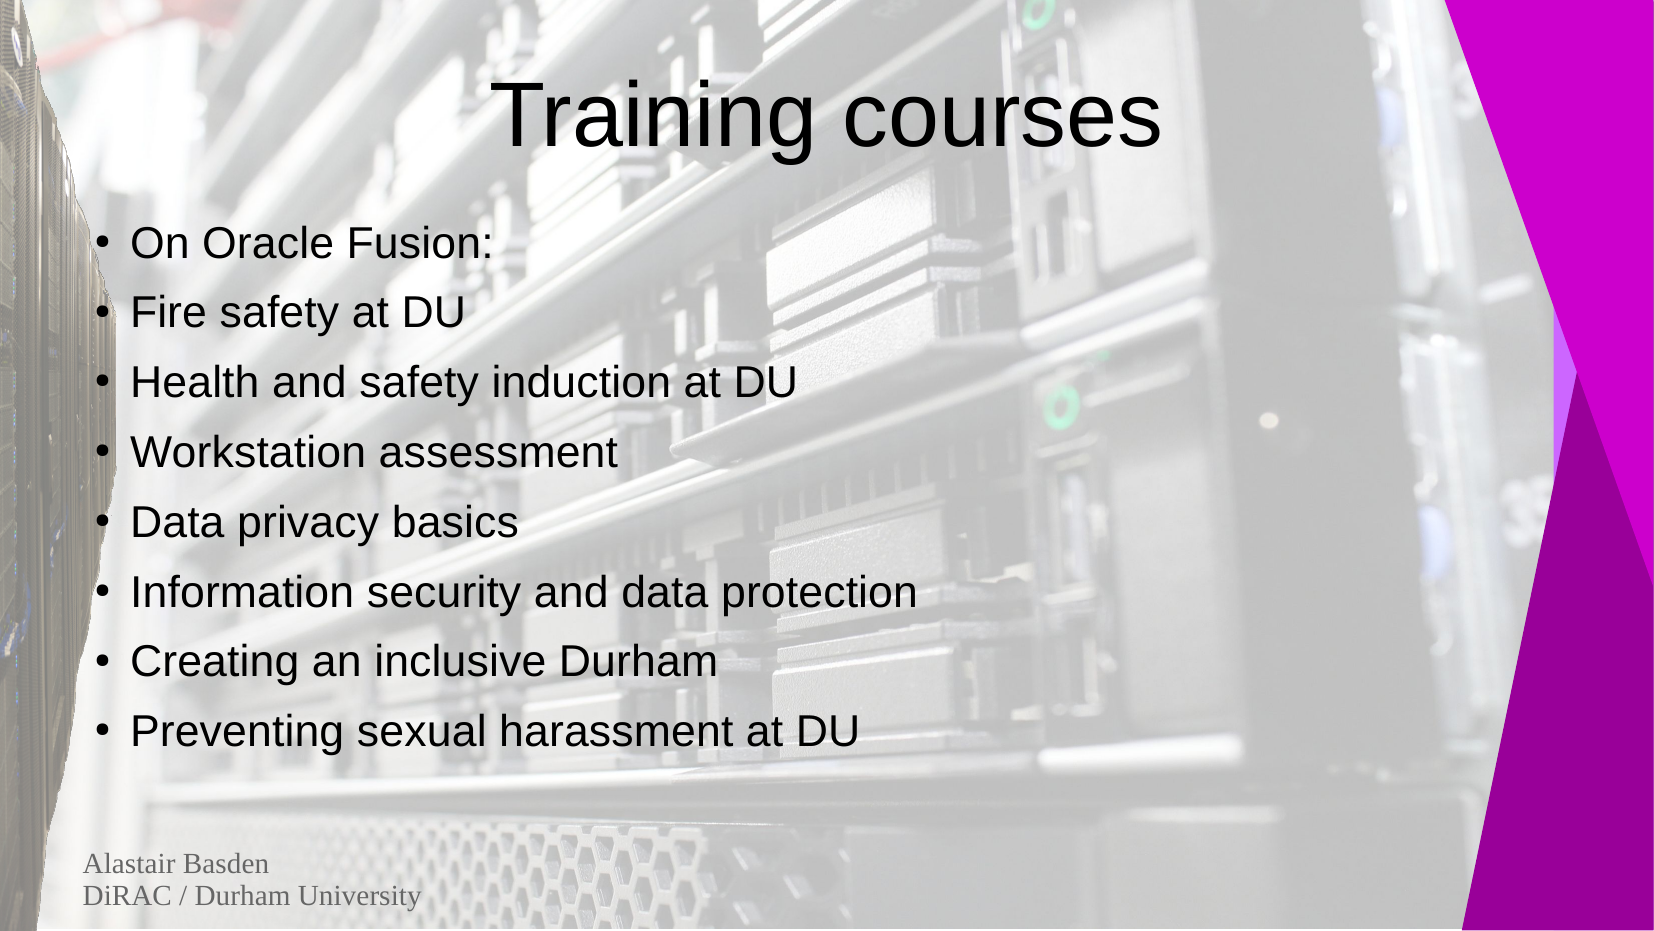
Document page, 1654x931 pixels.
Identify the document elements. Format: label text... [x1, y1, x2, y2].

title Training courses [82, 37, 1571, 193]
picture [0, 0, 1521, 931]
list On Oracle Fusion: Fire safety at DU Health and safety induction at DU Workstation assessment Data privacy basics Information security and data protection Creating an inclusive Durham Preventing sexual harassment at DU [82, 217, 1571, 758]
